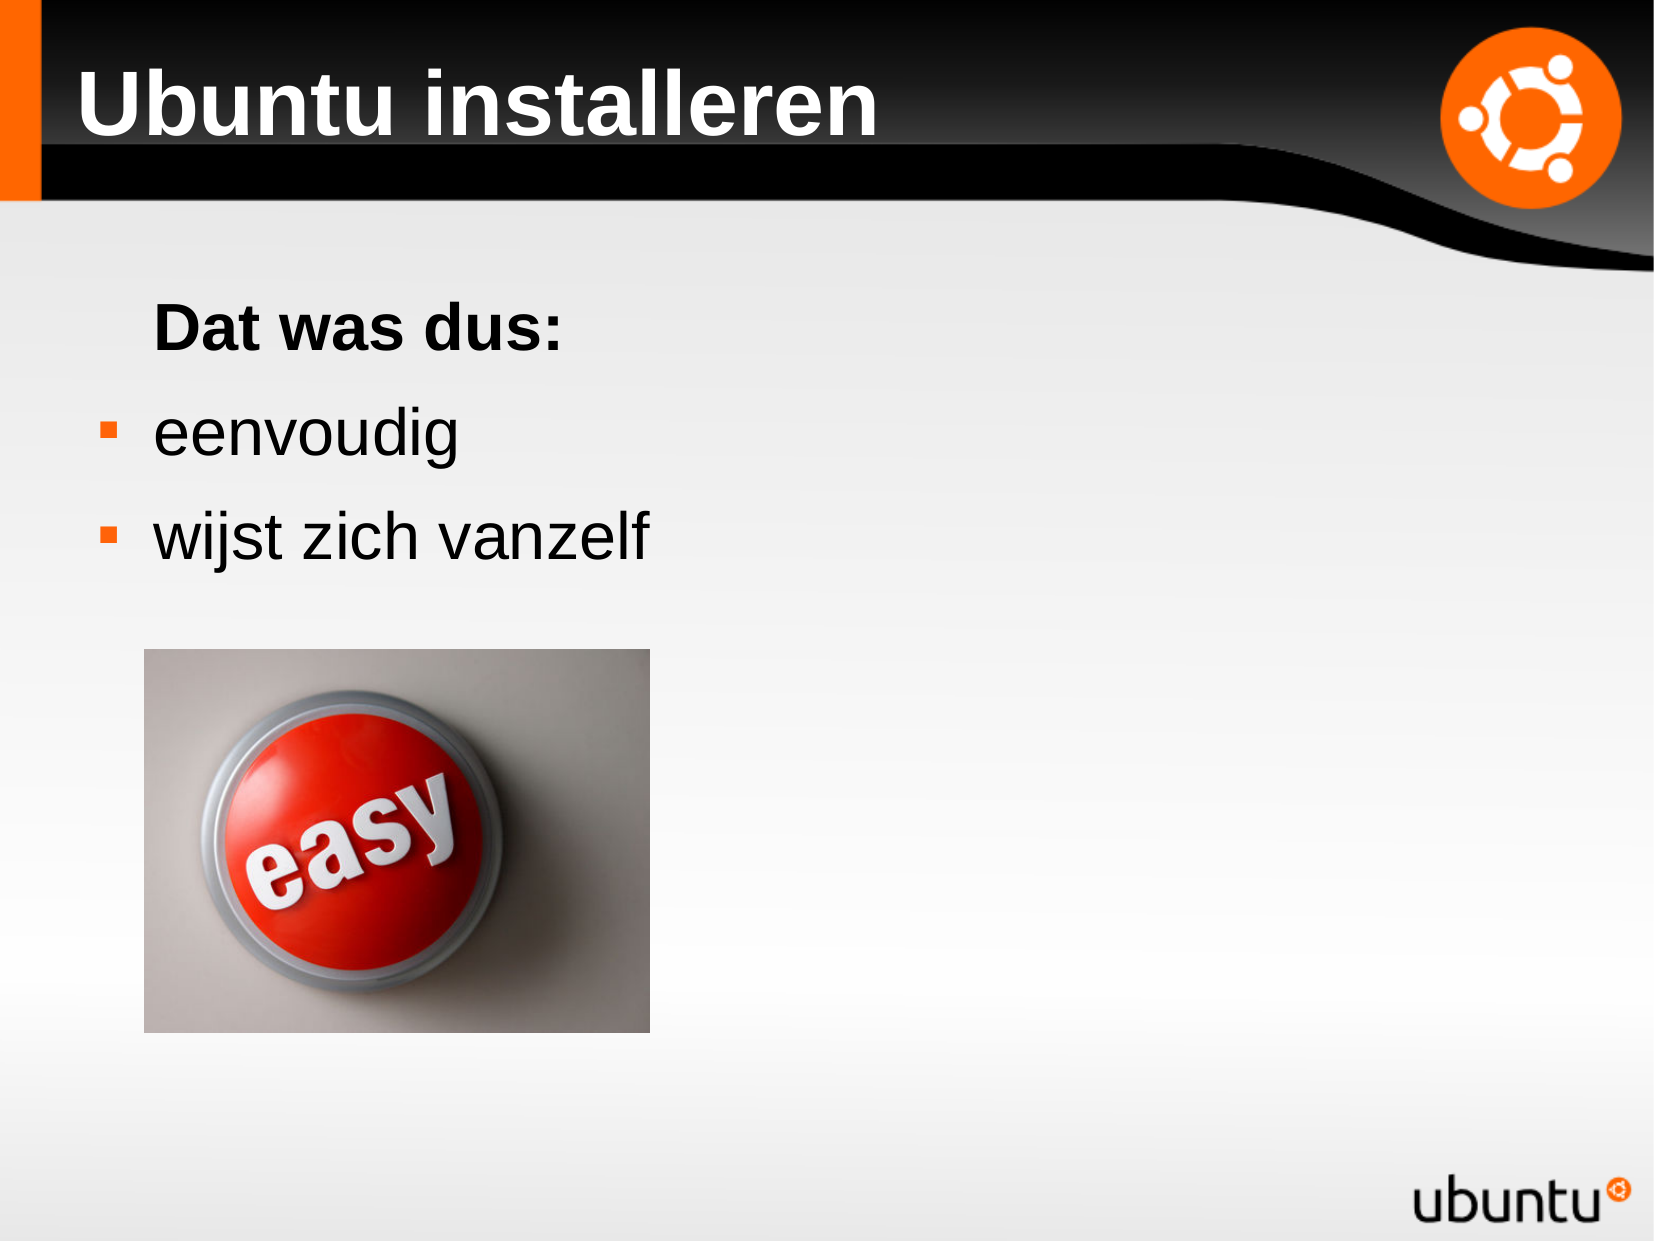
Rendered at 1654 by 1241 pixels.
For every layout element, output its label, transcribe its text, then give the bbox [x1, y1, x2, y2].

picture [0, 0, 1654, 1241]
title Ubuntu installeren [76, 7, 1565, 200]
list Dat was dus: eenvoudig wijst zich vanzelf [82, 290, 1571, 1094]
